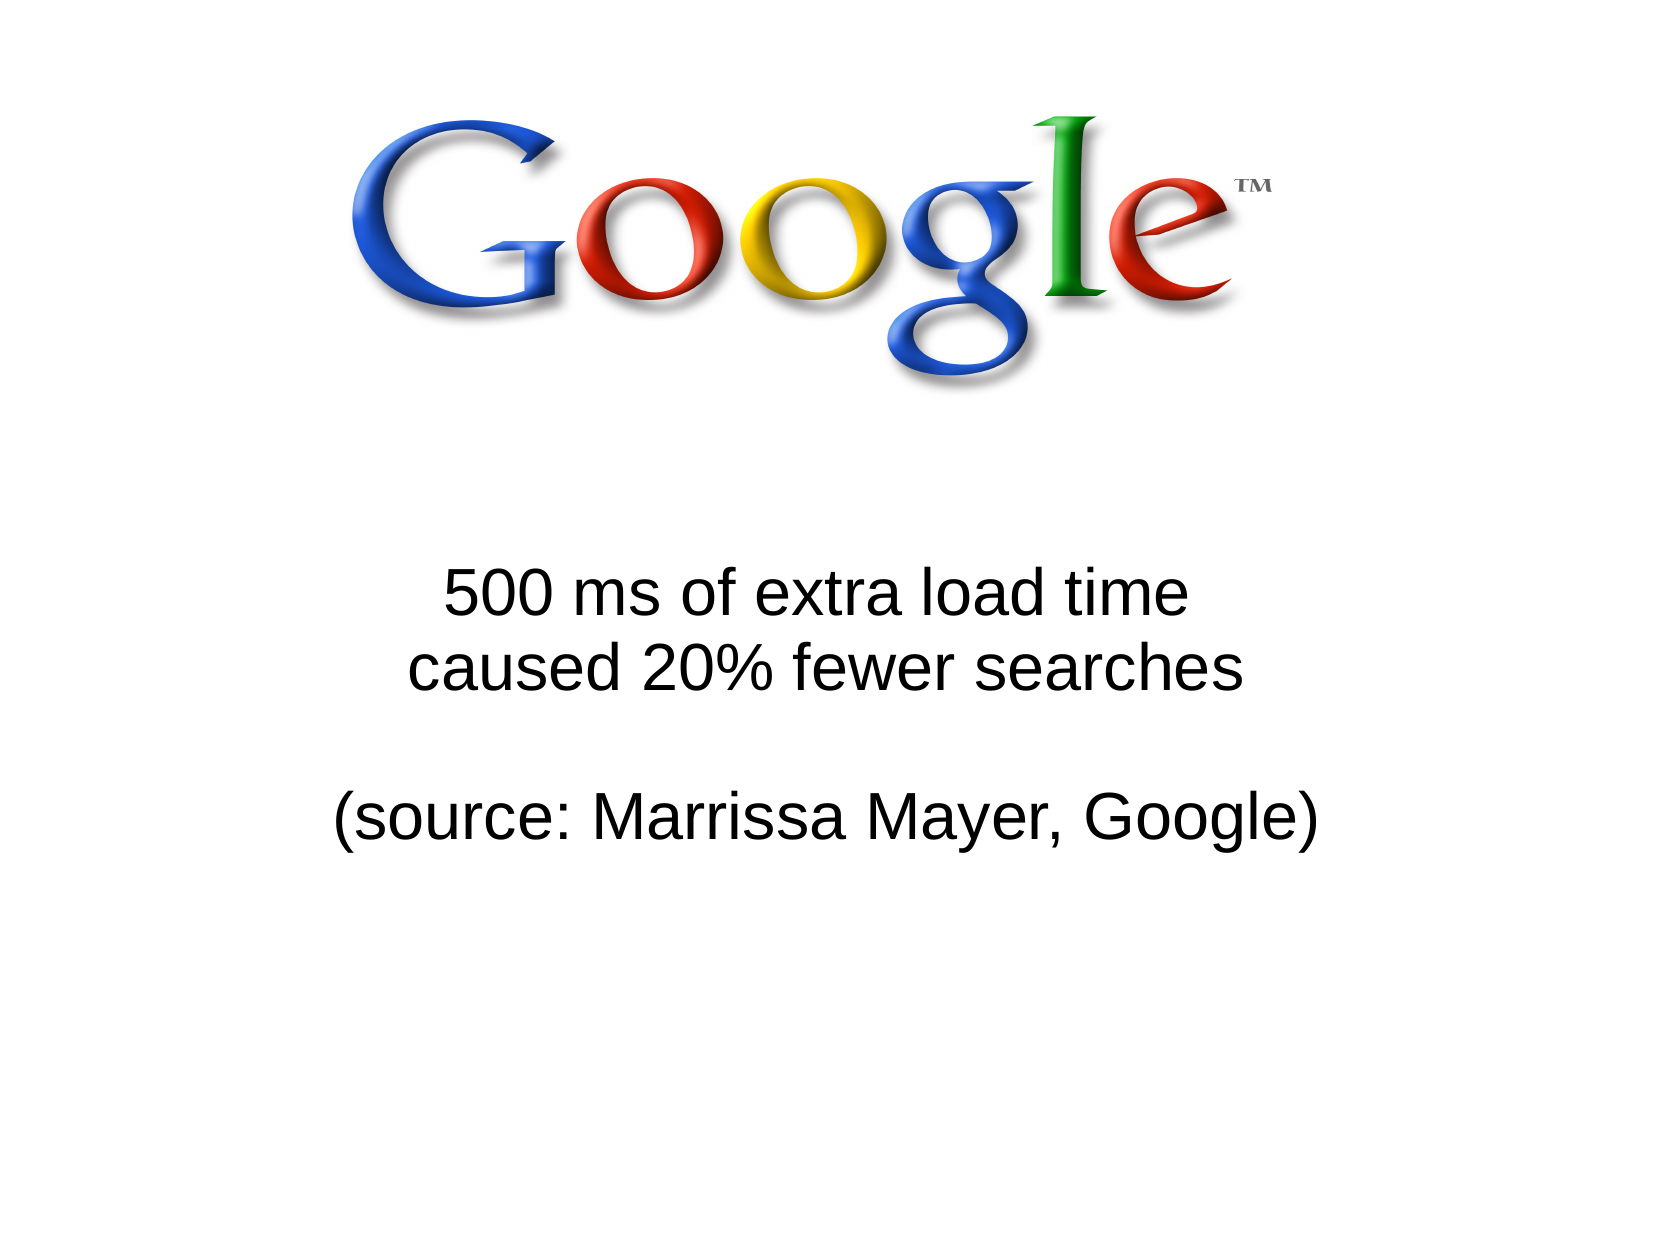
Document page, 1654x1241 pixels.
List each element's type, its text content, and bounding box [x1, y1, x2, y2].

picture [337, 74, 1276, 413]
subtitle 500 ms of extra load time caused 20% fewer searches (source: Marrissa Mayer, Google) [82, 300, 1571, 1109]
